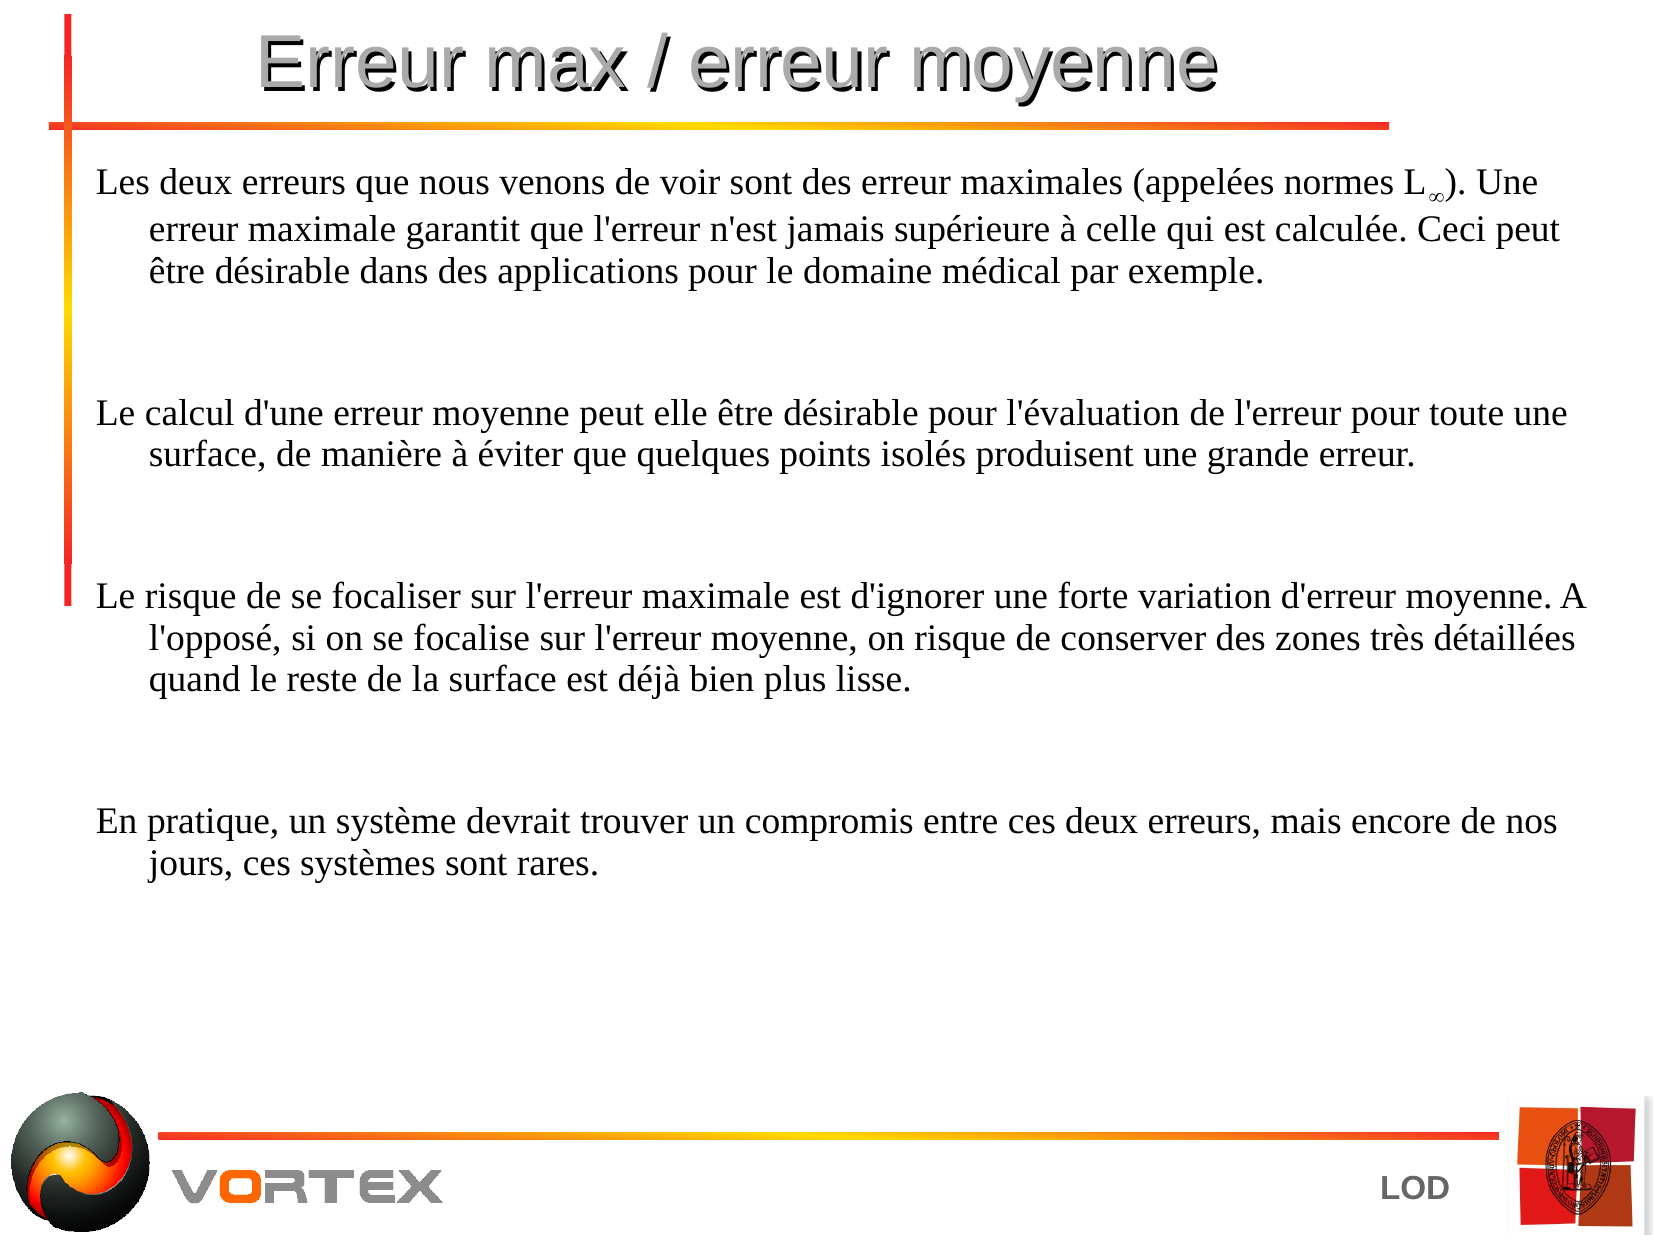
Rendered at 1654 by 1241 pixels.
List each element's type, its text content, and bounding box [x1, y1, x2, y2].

picture [11, 1092, 443, 1232]
title Erreur max / erreur moyenne [82, 4, 1392, 120]
picture [1505, 1096, 1653, 1235]
list Les deux erreurs que nous venons de voir sont des erreur maximales (appelées normes L). Une erreur maximale garantit que l'erreur n'est jamais supérieure à celle qui est calculée. Ceci peut être désirable dans des applications pour le domaine médical par exemple. Le calcul d'une erreur moyenne peut elle être désirable pour l'évaluation de l'erreur pour toute une surface, de manière à éviter que quelques points isolés produisent une grande erreur. Le risque de se focaliser sur l'erreur maximale est d'ignorer une forte variation d'erreur moyenne. A l'opposé, si on se focalise sur l'erreur moyenne, on risque de conserver des zones très détaillées quand le reste de la surface est déjà bien plus lisse. En pratique, un système devrait trouver un compromis entre ces deux erreurs, mais encore de nos jours, ces systèmes sont rares. [78, 160, 1595, 1103]
